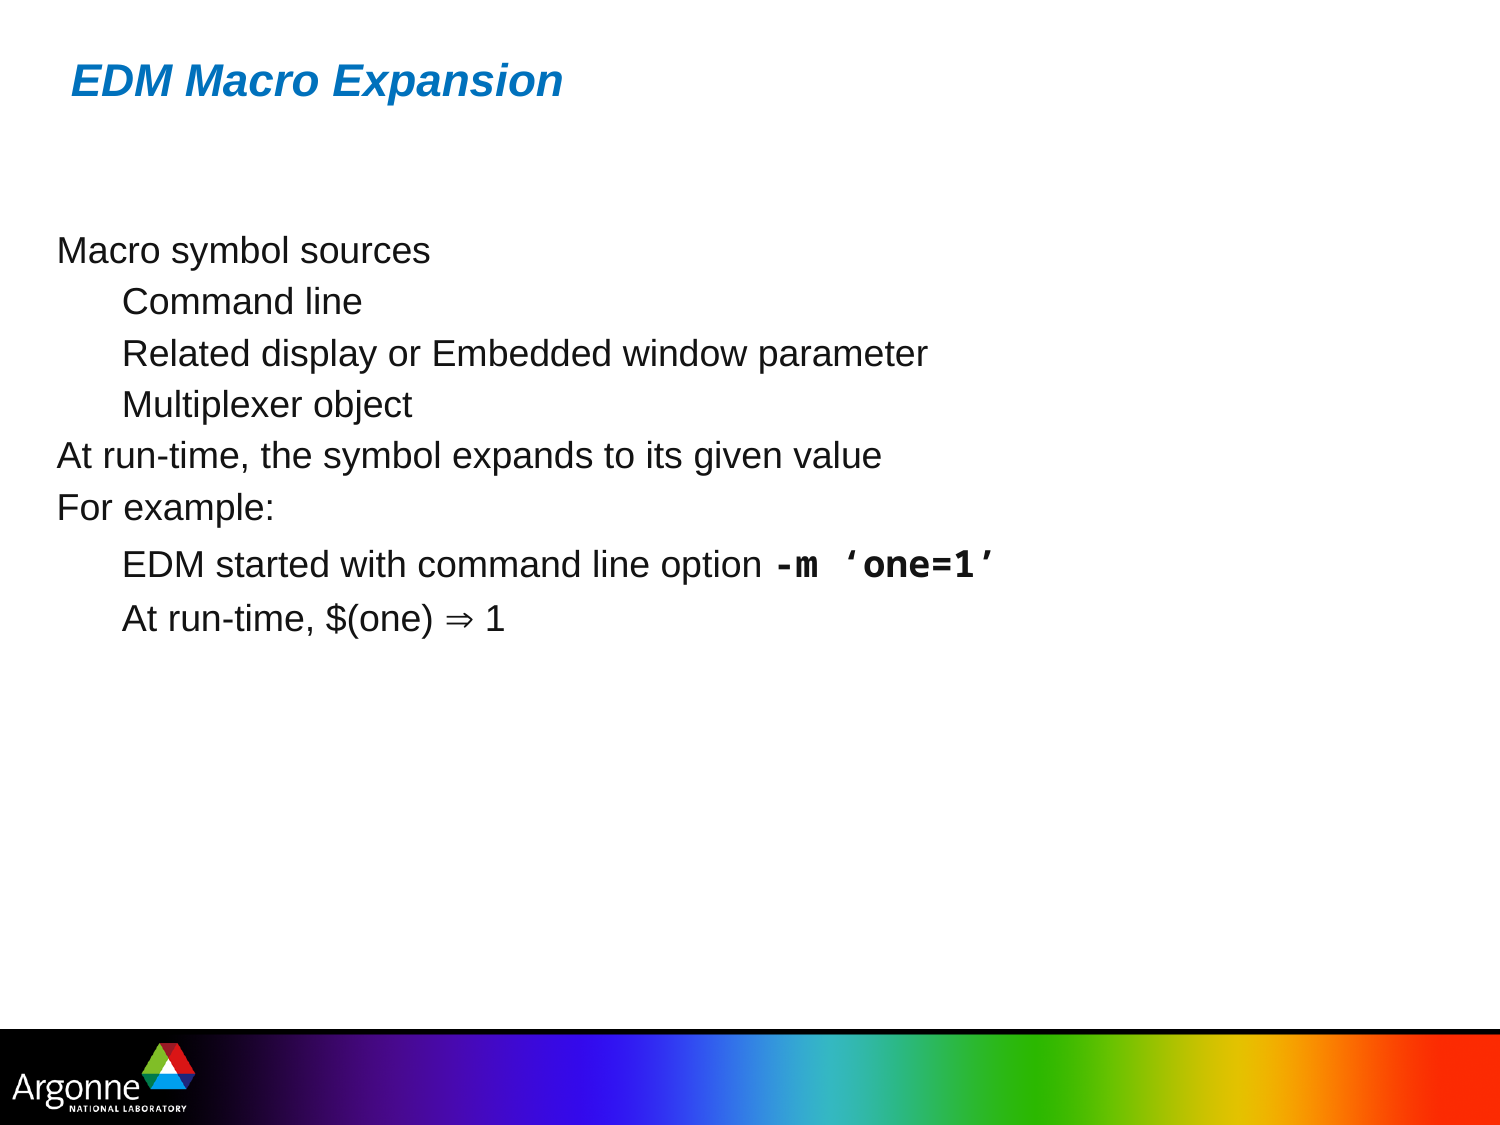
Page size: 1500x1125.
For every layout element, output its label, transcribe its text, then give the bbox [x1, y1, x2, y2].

list Macro symbol sources Command line Related display or Embedded window parameter Multiplexer object At run-time, the symbol expands to its given value For example: EDM started with command line option -m ‘one=1’ At run-time, $(one) ⇒ 1 [56, 229, 1359, 743]
title EDM Macro Expansion [55, 40, 1361, 125]
picture [0, 1029, 1500, 1125]
